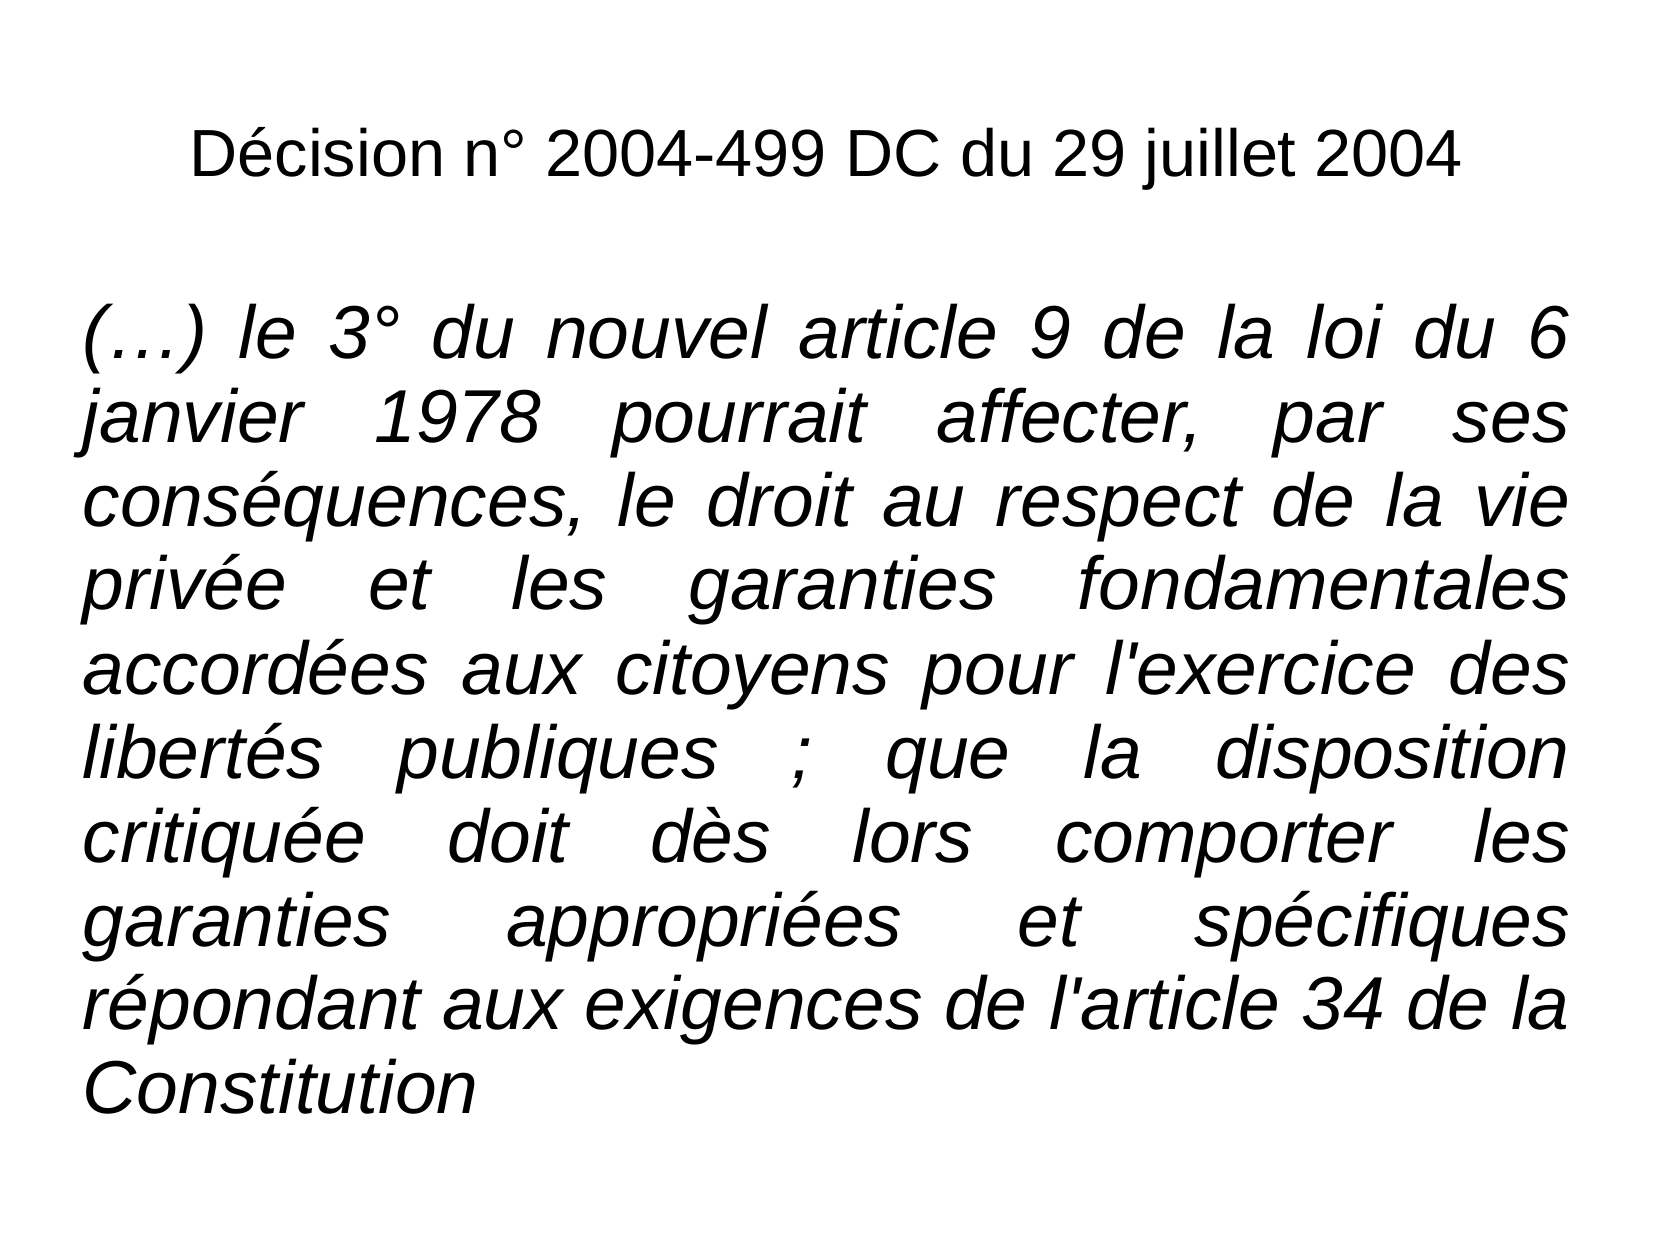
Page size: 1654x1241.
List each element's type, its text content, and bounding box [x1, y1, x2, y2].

title Décision n° 2004-499 DC du 29 juillet 2004 [82, 49, 1571, 257]
list (…) le 3° du nouvel article 9 de la loi du 6 janvier 1978 pourrait affecter, par ses conséquences, le droit au respect de la vie privée et les garanties fondamentales accordées aux citoyens pour l'exercice des libertés publiques ; que la disposition critiquée doit dès lors comporter les garanties appropriées et spécifiques répondant aux exigences de l'article 34 de la Constitution [82, 290, 1571, 1010]
